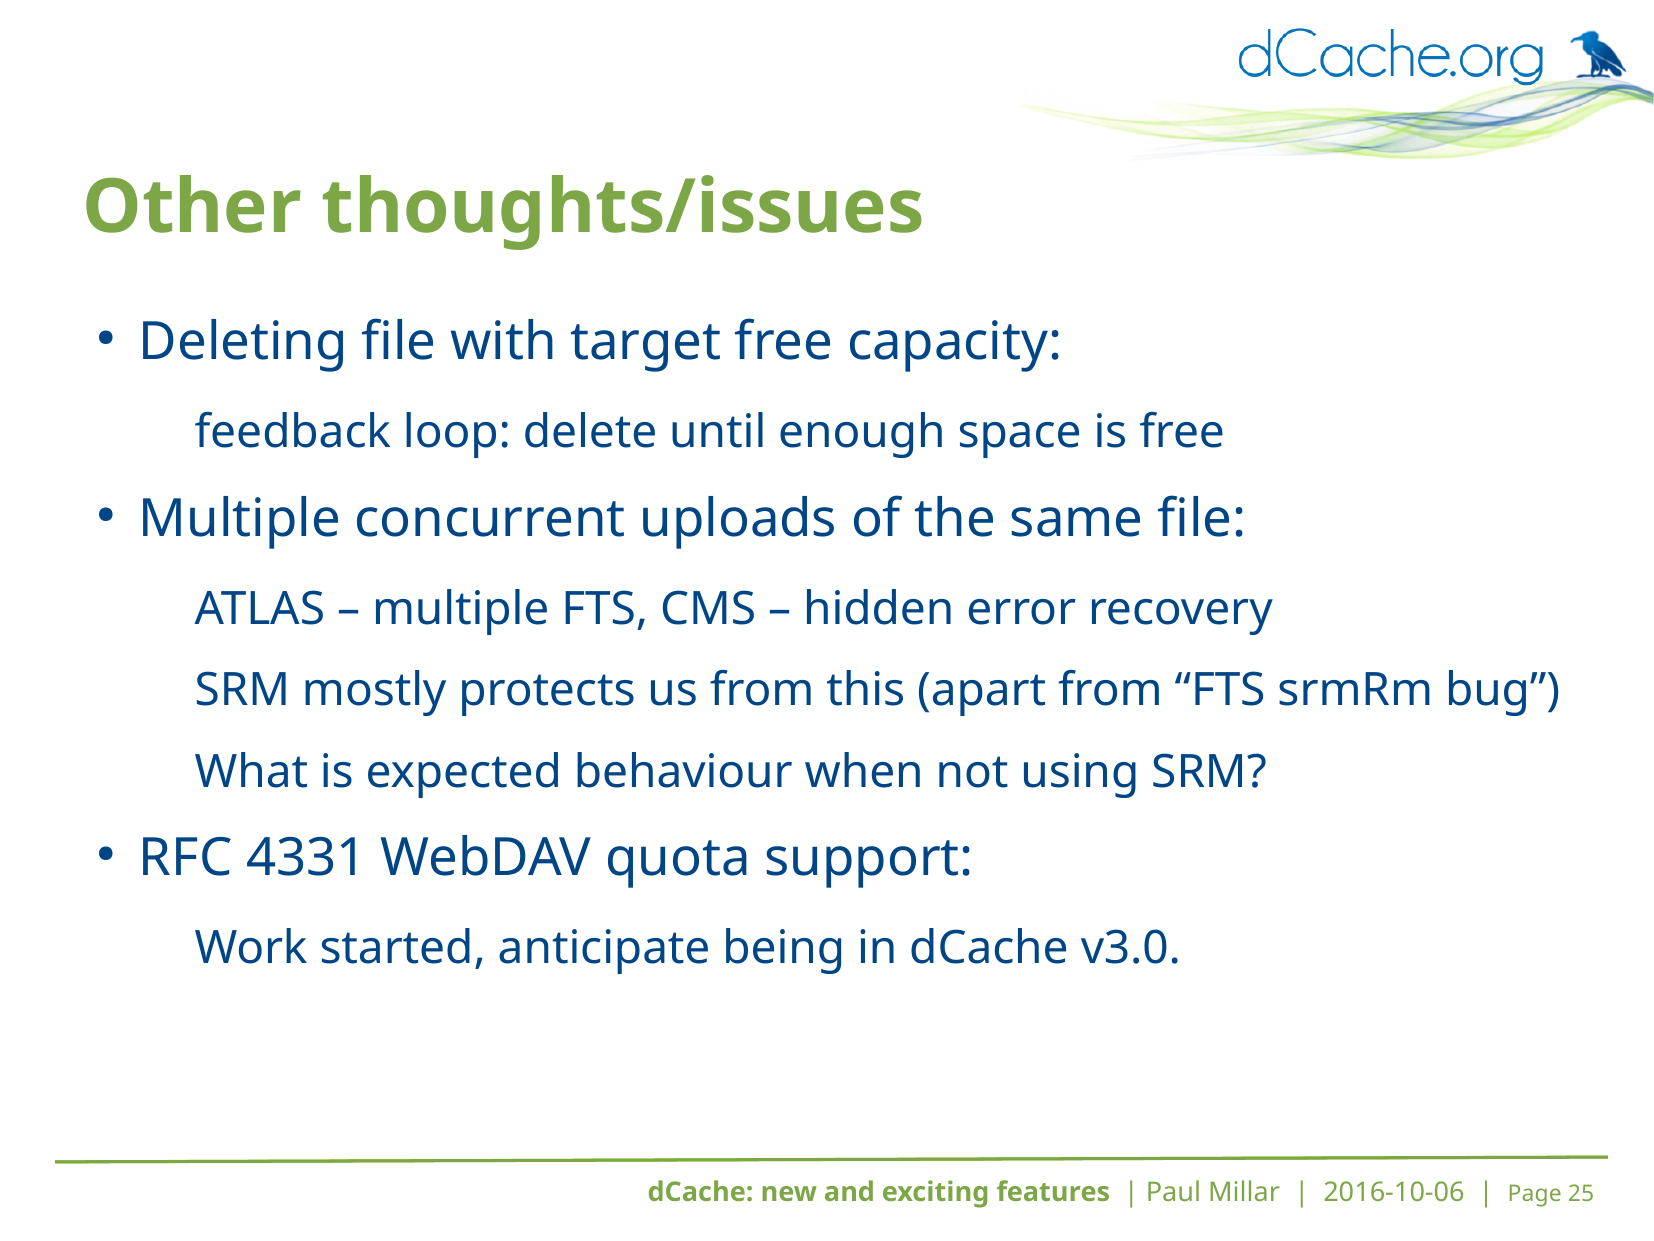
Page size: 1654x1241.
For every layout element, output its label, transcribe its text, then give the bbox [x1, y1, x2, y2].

list Deleting file with target free capacity: feedback loop: delete until enough space is free Multiple concurrent uploads of the same file: ATLAS – multiple FTS, CMS – hidden error recovery SRM mostly protects us from this (apart from “FTS srmRm bug”) What is expected behaviour when not using SRM? RFC 4331 WebDAV quota support: Work started, anticipate being in dCache v3.0. [82, 302, 1571, 1023]
picture [956, 16, 1654, 169]
title Other thoughts/issues [82, 155, 1605, 252]
